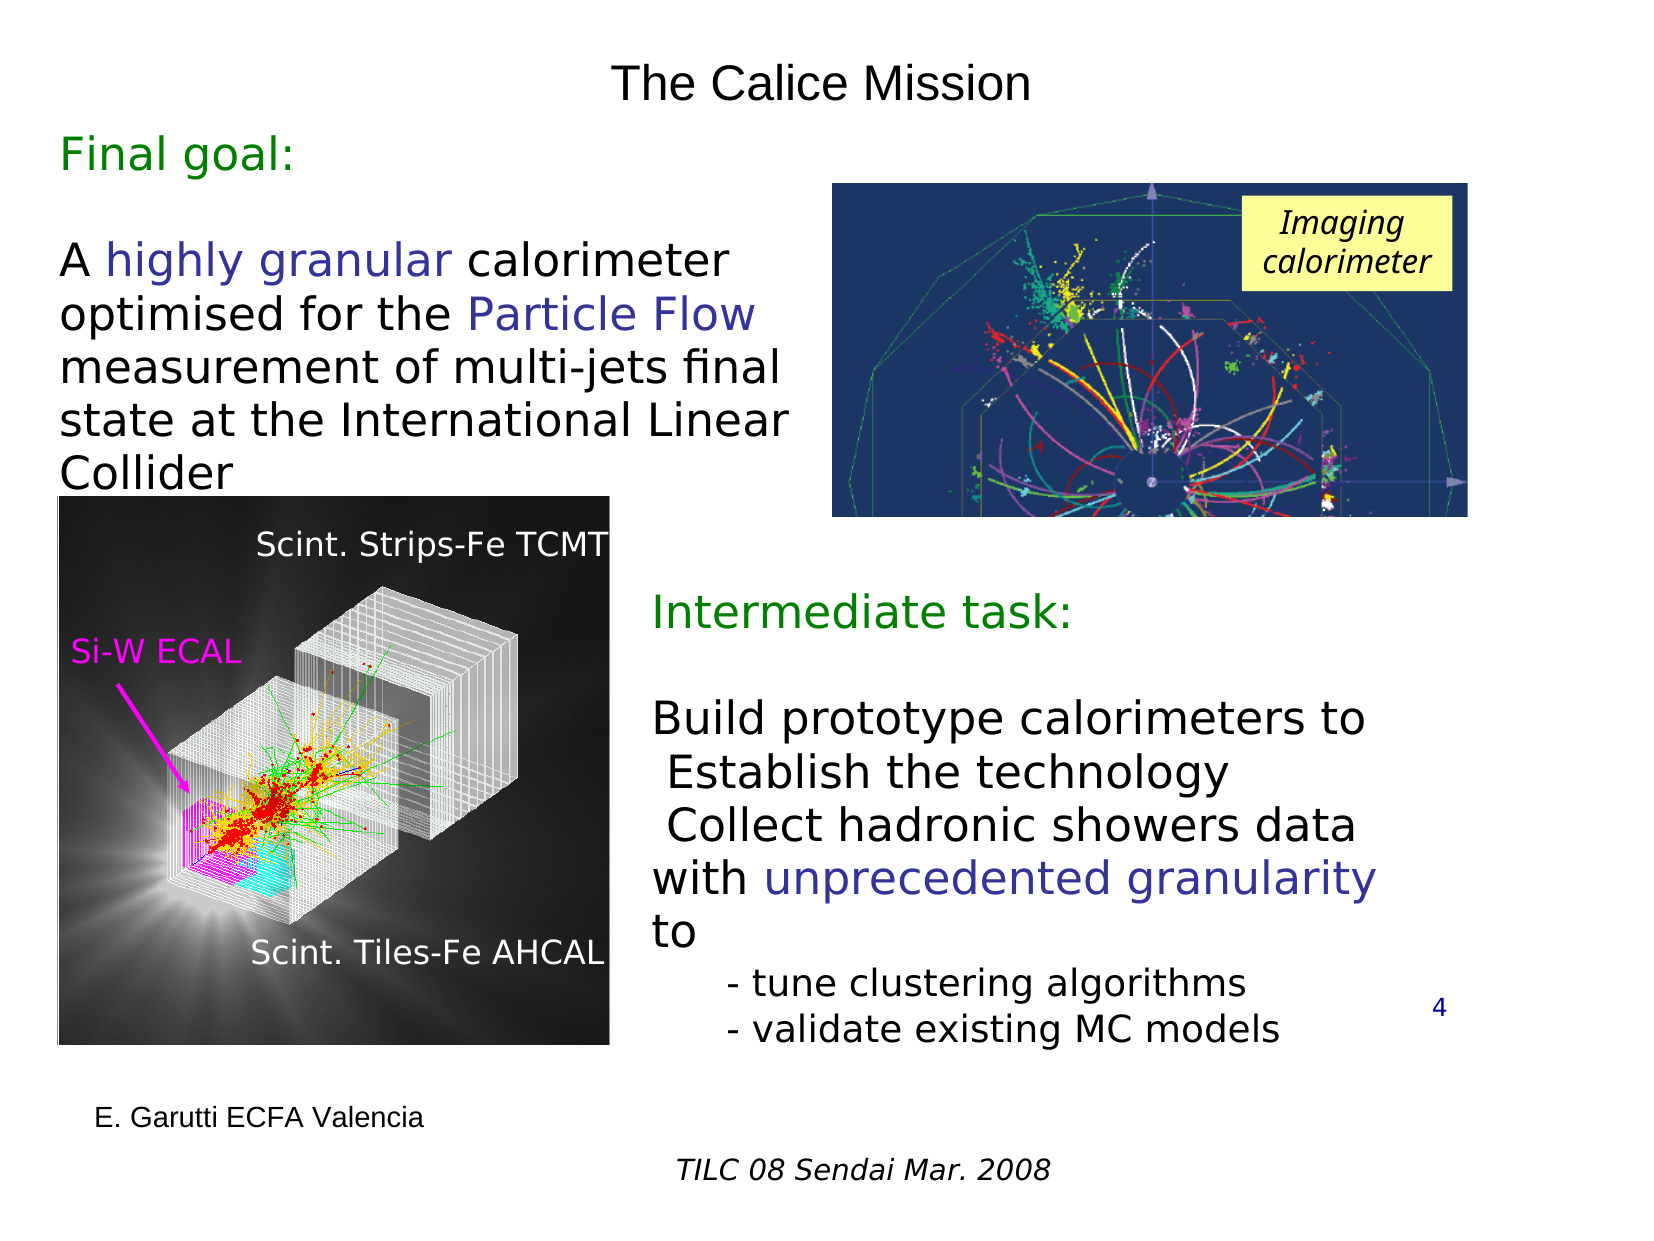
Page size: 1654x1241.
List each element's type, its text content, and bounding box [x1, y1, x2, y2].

text_box Scint. Tiles-Fe AHCAL [246, 925, 610, 982]
text_box Intermediate task: Build prototype calorimeters to Establish the technology Collect hadronic showers data with unprecedented granularity to - tune clustering algorithms - validate existing MC models [636, 578, 1452, 1007]
text_box Scint. Strips-Fe TCMT [252, 517, 613, 574]
picture [832, 183, 1468, 517]
text_box Si-W ECAL [57, 625, 256, 681]
text_box Final goal: A highly granular calorimeter optimised for the Particle Flow measurement of multi-jets final state at the International Linear Collider [44, 119, 839, 509]
text_box E. Garutti ECFA Valencia [79, 1093, 443, 1143]
text_box <number> [1387, 985, 1463, 1038]
picture [57, 509, 610, 1045]
text_box The Calice Mission [595, 47, 1069, 121]
text_box Imaging calorimeter [1241, 195, 1453, 292]
